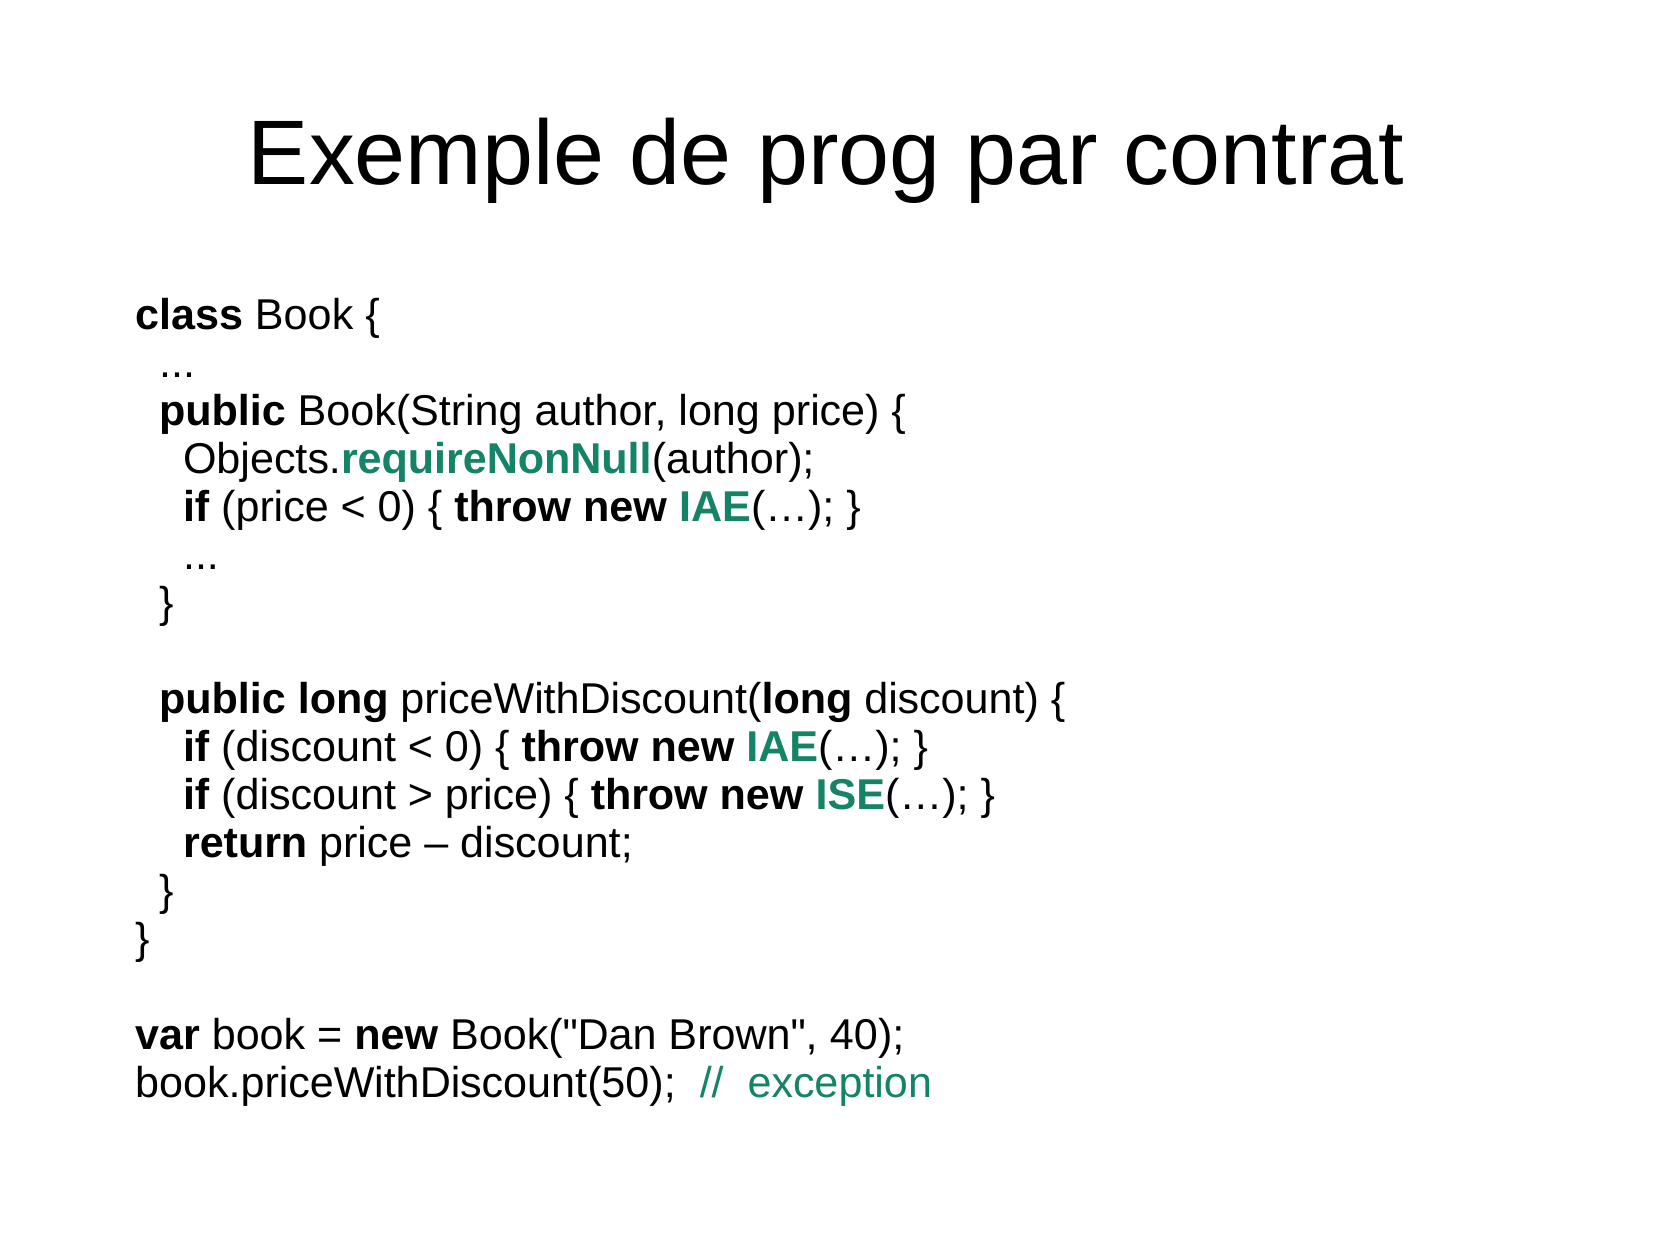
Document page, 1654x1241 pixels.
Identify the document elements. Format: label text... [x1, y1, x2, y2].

title Exemple de prog par contrat [82, 49, 1571, 257]
list class Book { ... public Book(String author, long price) { Objects.requireNonNull(author); if (price < 0) { throw new IAE(…); } ... } public long priceWithDiscount(long discount) { if (discount < 0) { throw new IAE(…); } if (discount > price) { throw new ISE(…); } return price – discount; } } var book = new Book("Dan Brown", 40); book.priceWithDiscount(50); // exception [82, 290, 1571, 1111]
